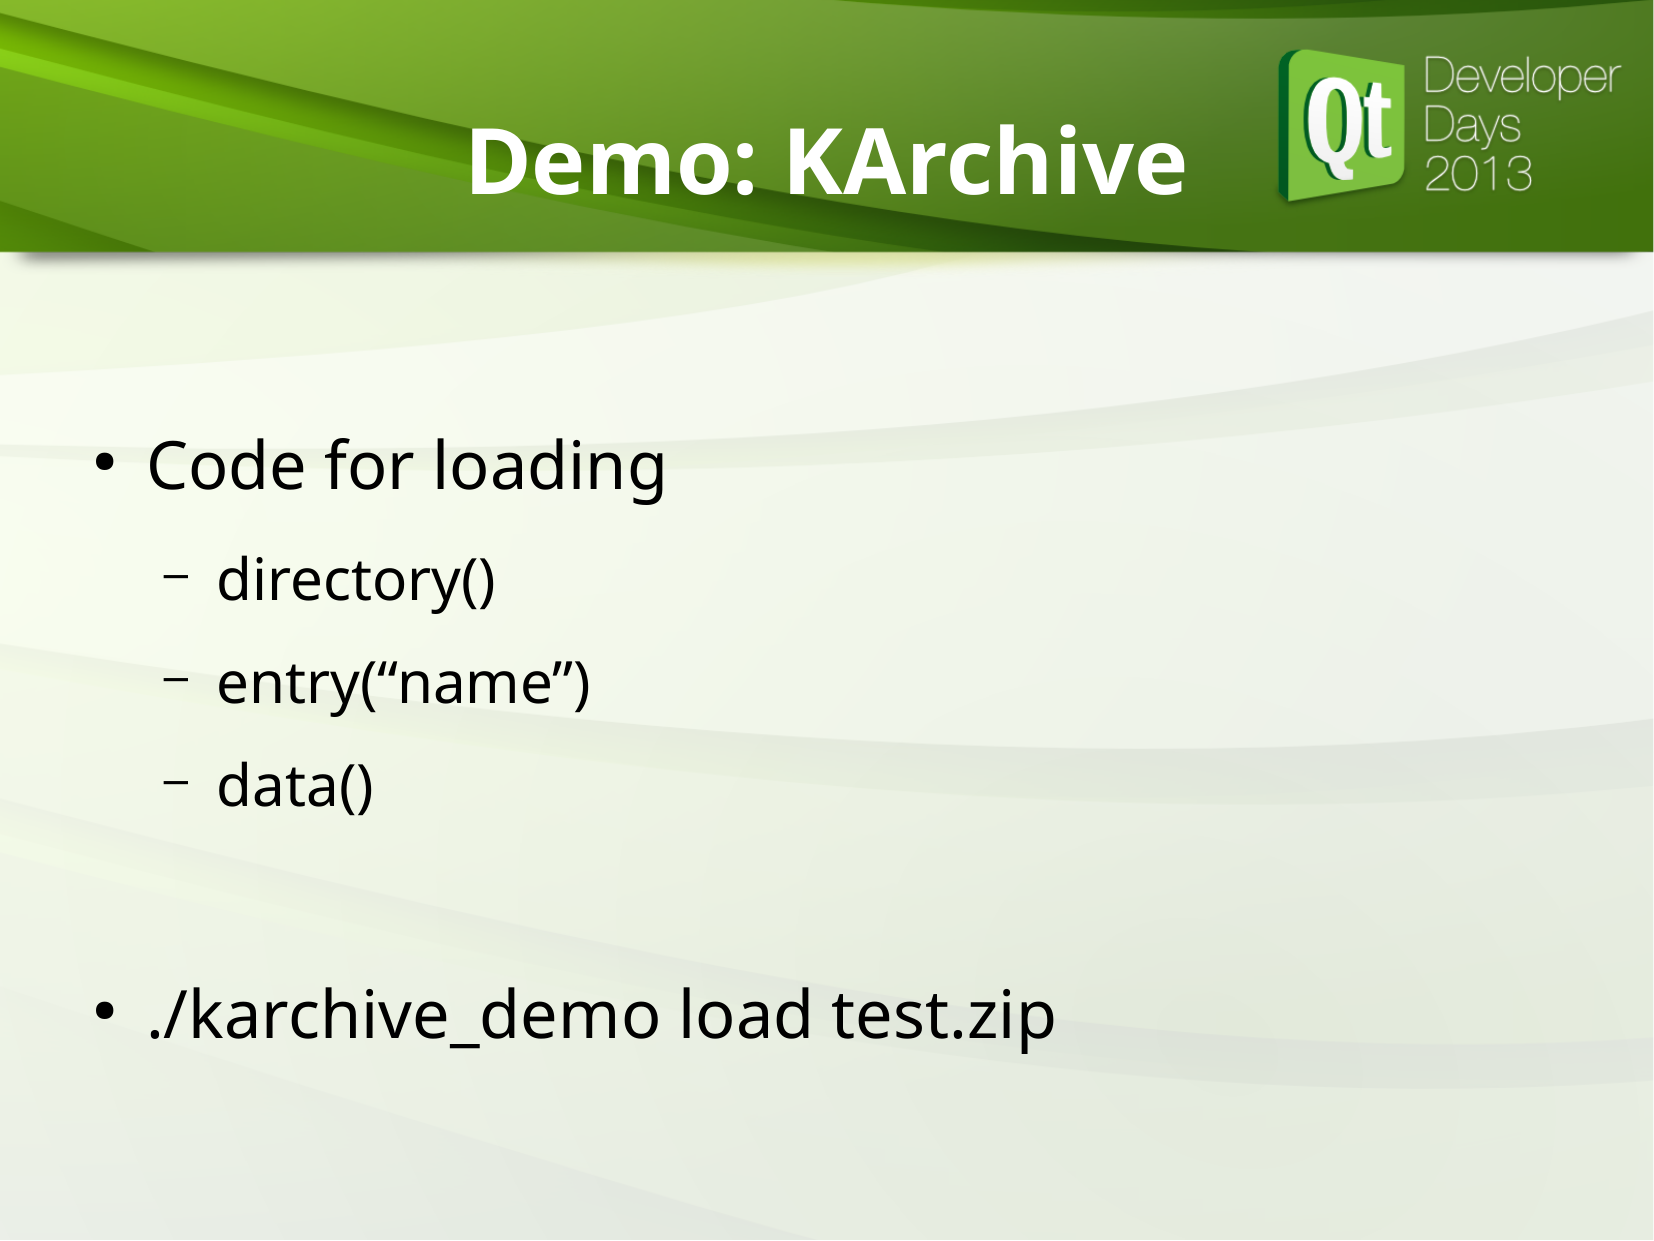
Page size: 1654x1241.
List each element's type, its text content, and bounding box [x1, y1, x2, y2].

picture [0, 0, 1654, 1240]
title Demo: KArchive [82, 55, 1571, 263]
list Code for loading directory() entry(“name”) data() ./karchive_demo load test.zip [75, 297, 1576, 1186]
